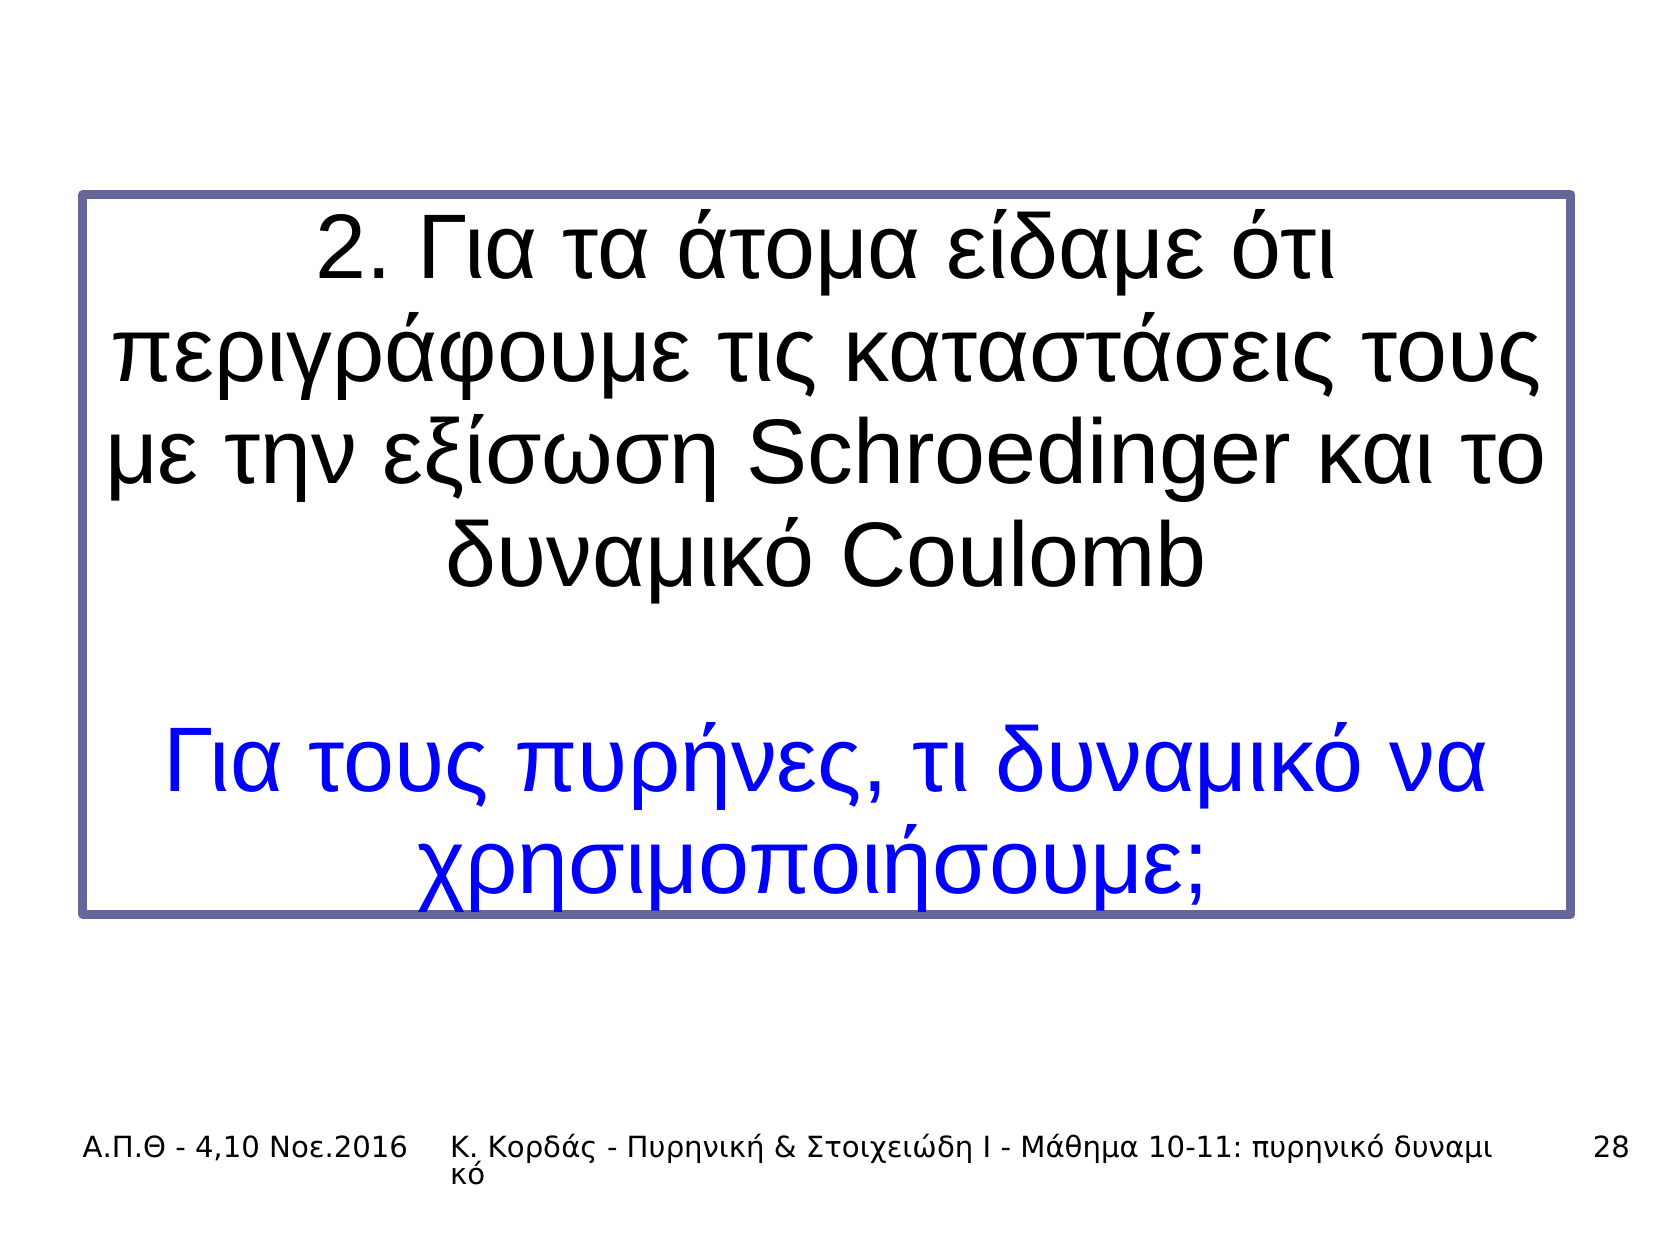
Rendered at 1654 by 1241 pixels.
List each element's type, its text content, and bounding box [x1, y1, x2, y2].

title 2. Για τα άτομα είδαμε ότι περιγράφουμε τις καταστάσεις τους με την εξίσωση Schroedinger και το δυναμικό Coulomb Για τους πυρήνες, τι δυναμικό να χρησιμοποιήσουμε; [82, 194, 1571, 915]
